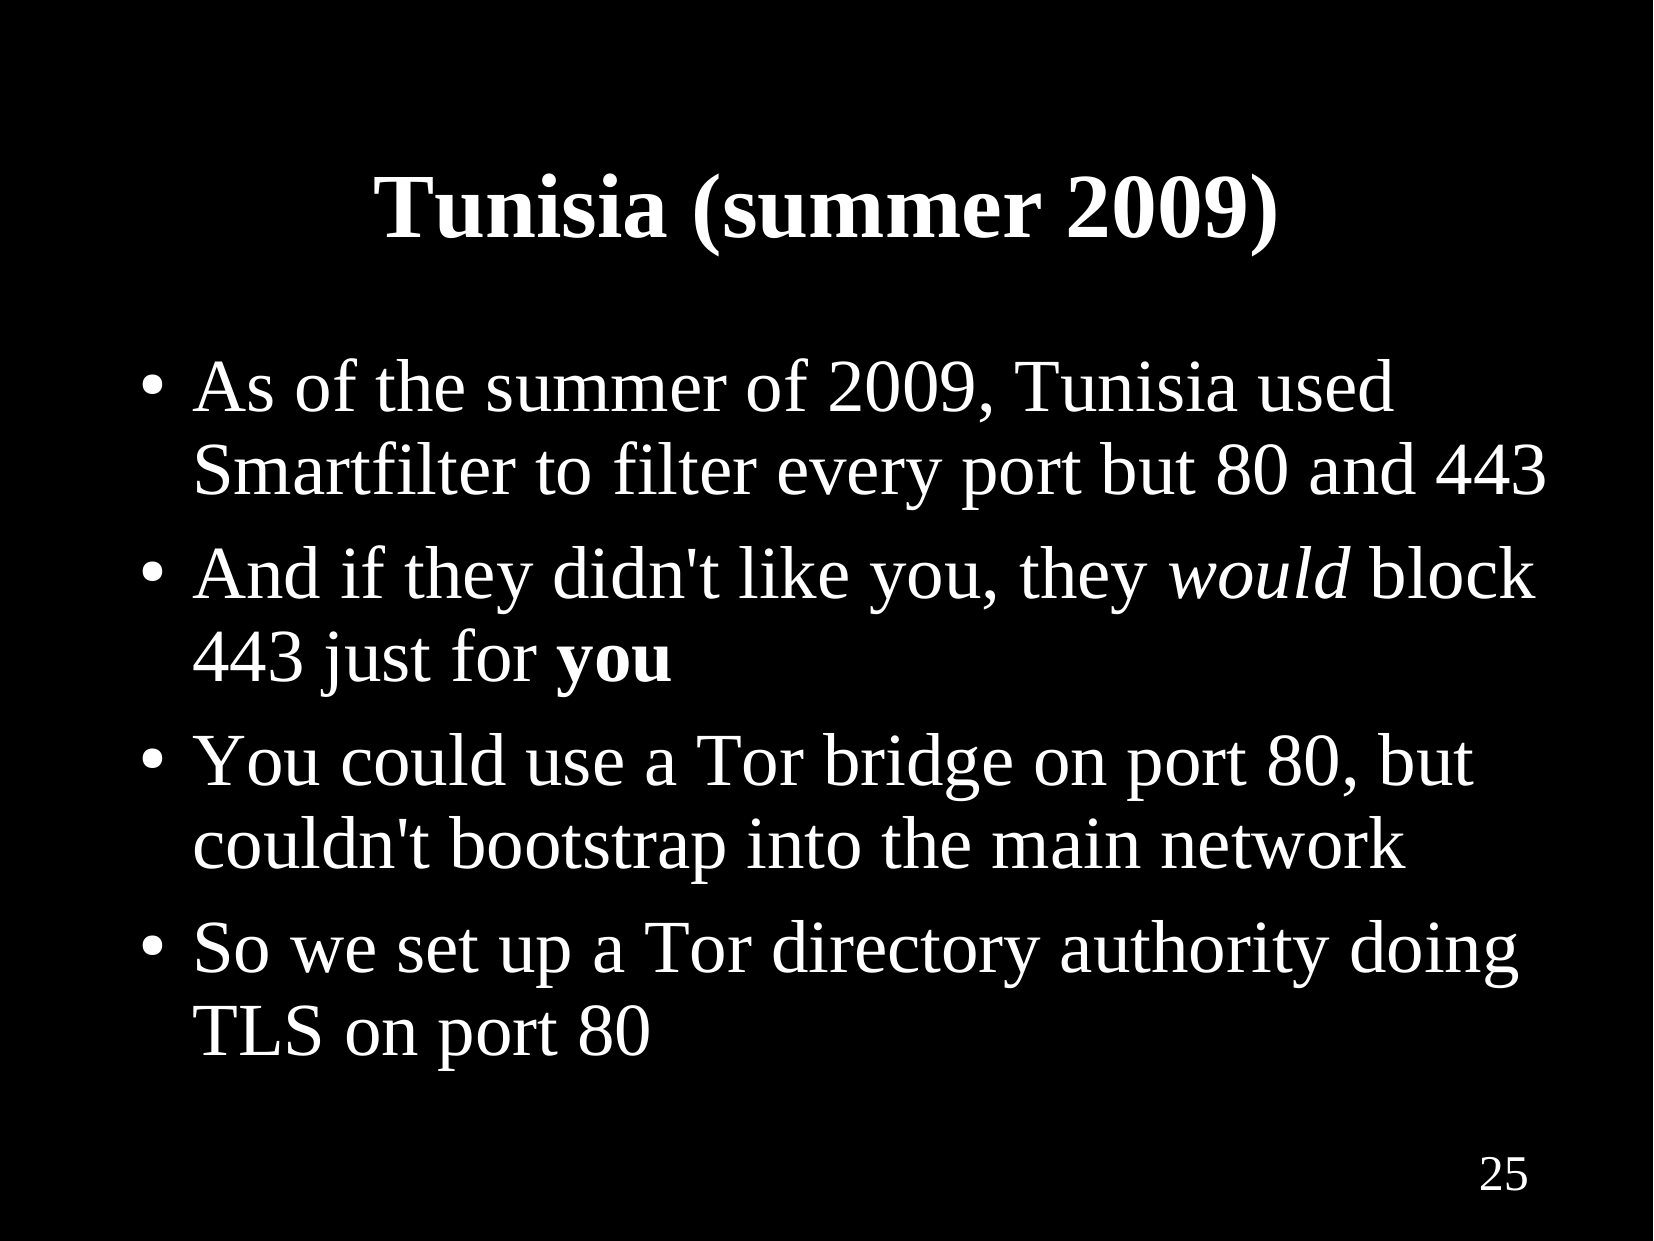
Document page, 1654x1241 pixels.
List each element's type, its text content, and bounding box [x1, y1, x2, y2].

list As of the summer of 2009, Tunisia used Smartfilter to filter every port but 80 and 443 And if they didn't like you, they would block 443 just for you You could use a Tor bridge on port 80, but couldn't bootstrap into the main network So we set up a Tor directory authority doing TLS on port 80 [121, 344, 1561, 1127]
title Tunisia (summer 2009) [121, 102, 1534, 311]
